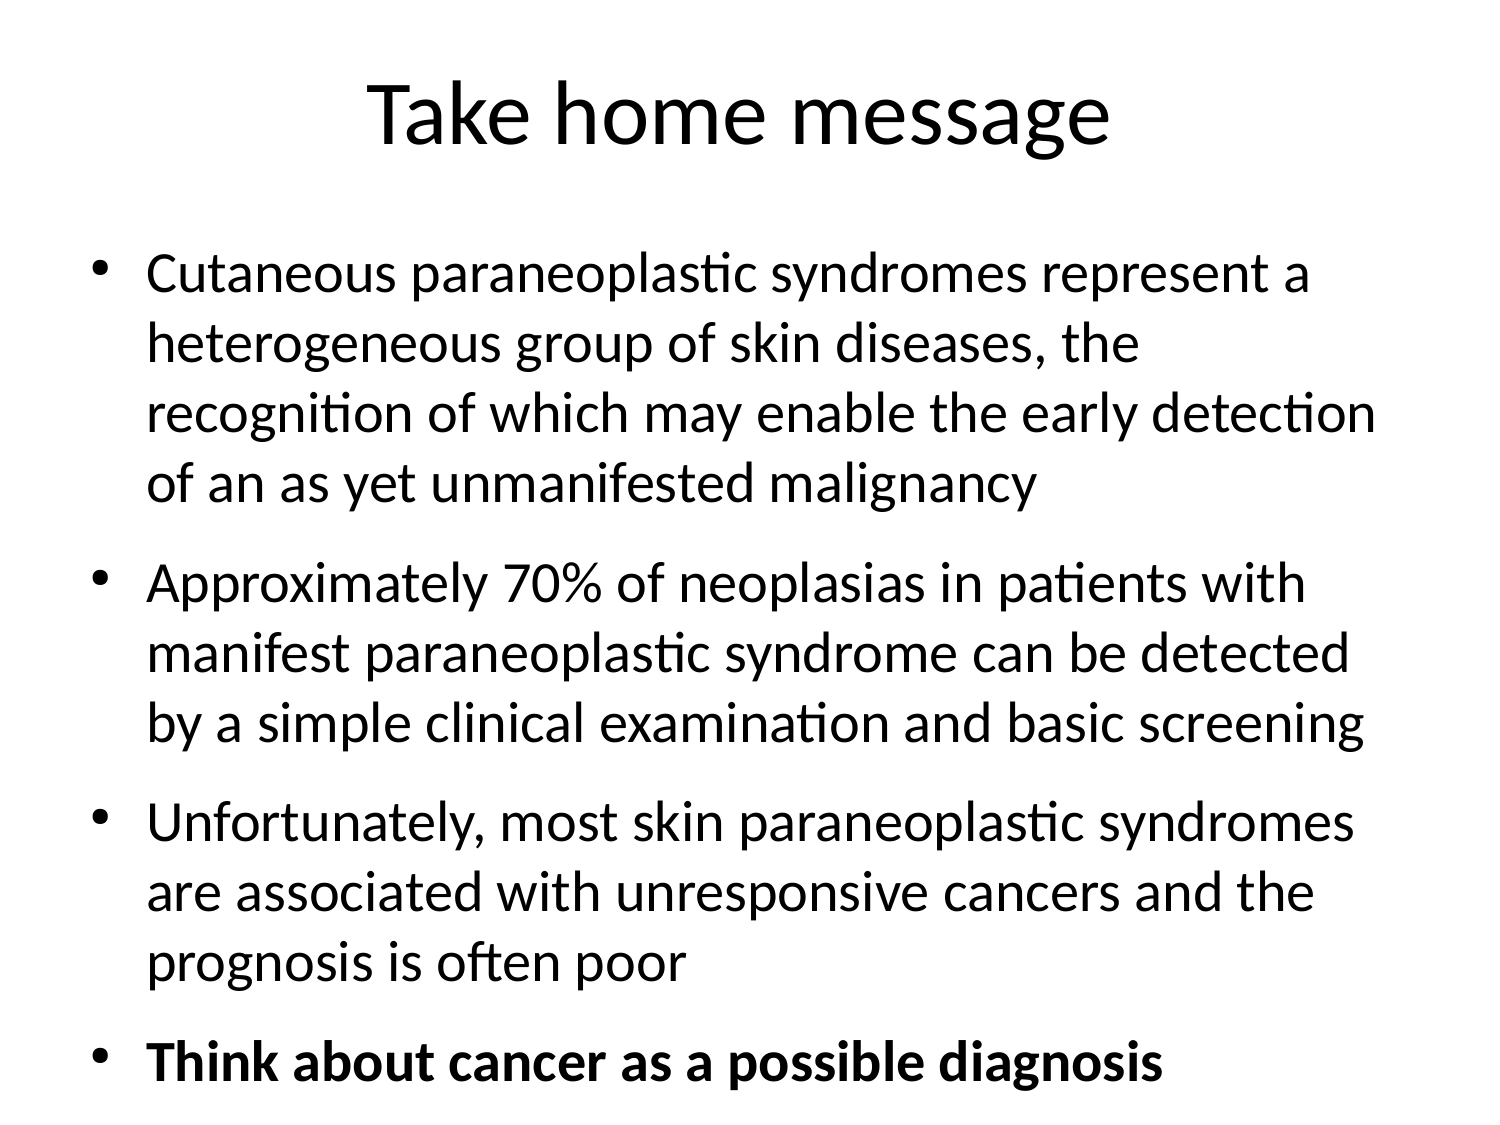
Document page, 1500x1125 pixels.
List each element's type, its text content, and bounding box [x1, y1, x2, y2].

title Take home message [75, 45, 1425, 227]
list Cutaneous paraneoplastic syndromes represent a heterogeneous group of skin diseases, the recognition of which may enable the early detection of an as yet unmanifested malignancy Approximately 70% of neoplasias in patients with manifest paraneoplastic syndrome can be detected by a simple clinical examination and basic screening Unfortunately, most skin paraneoplastic syndromes are associated with unresponsive cancers and the prognosis is often poor Think about cancer as a possible diagnosis [75, 227, 1425, 970]
